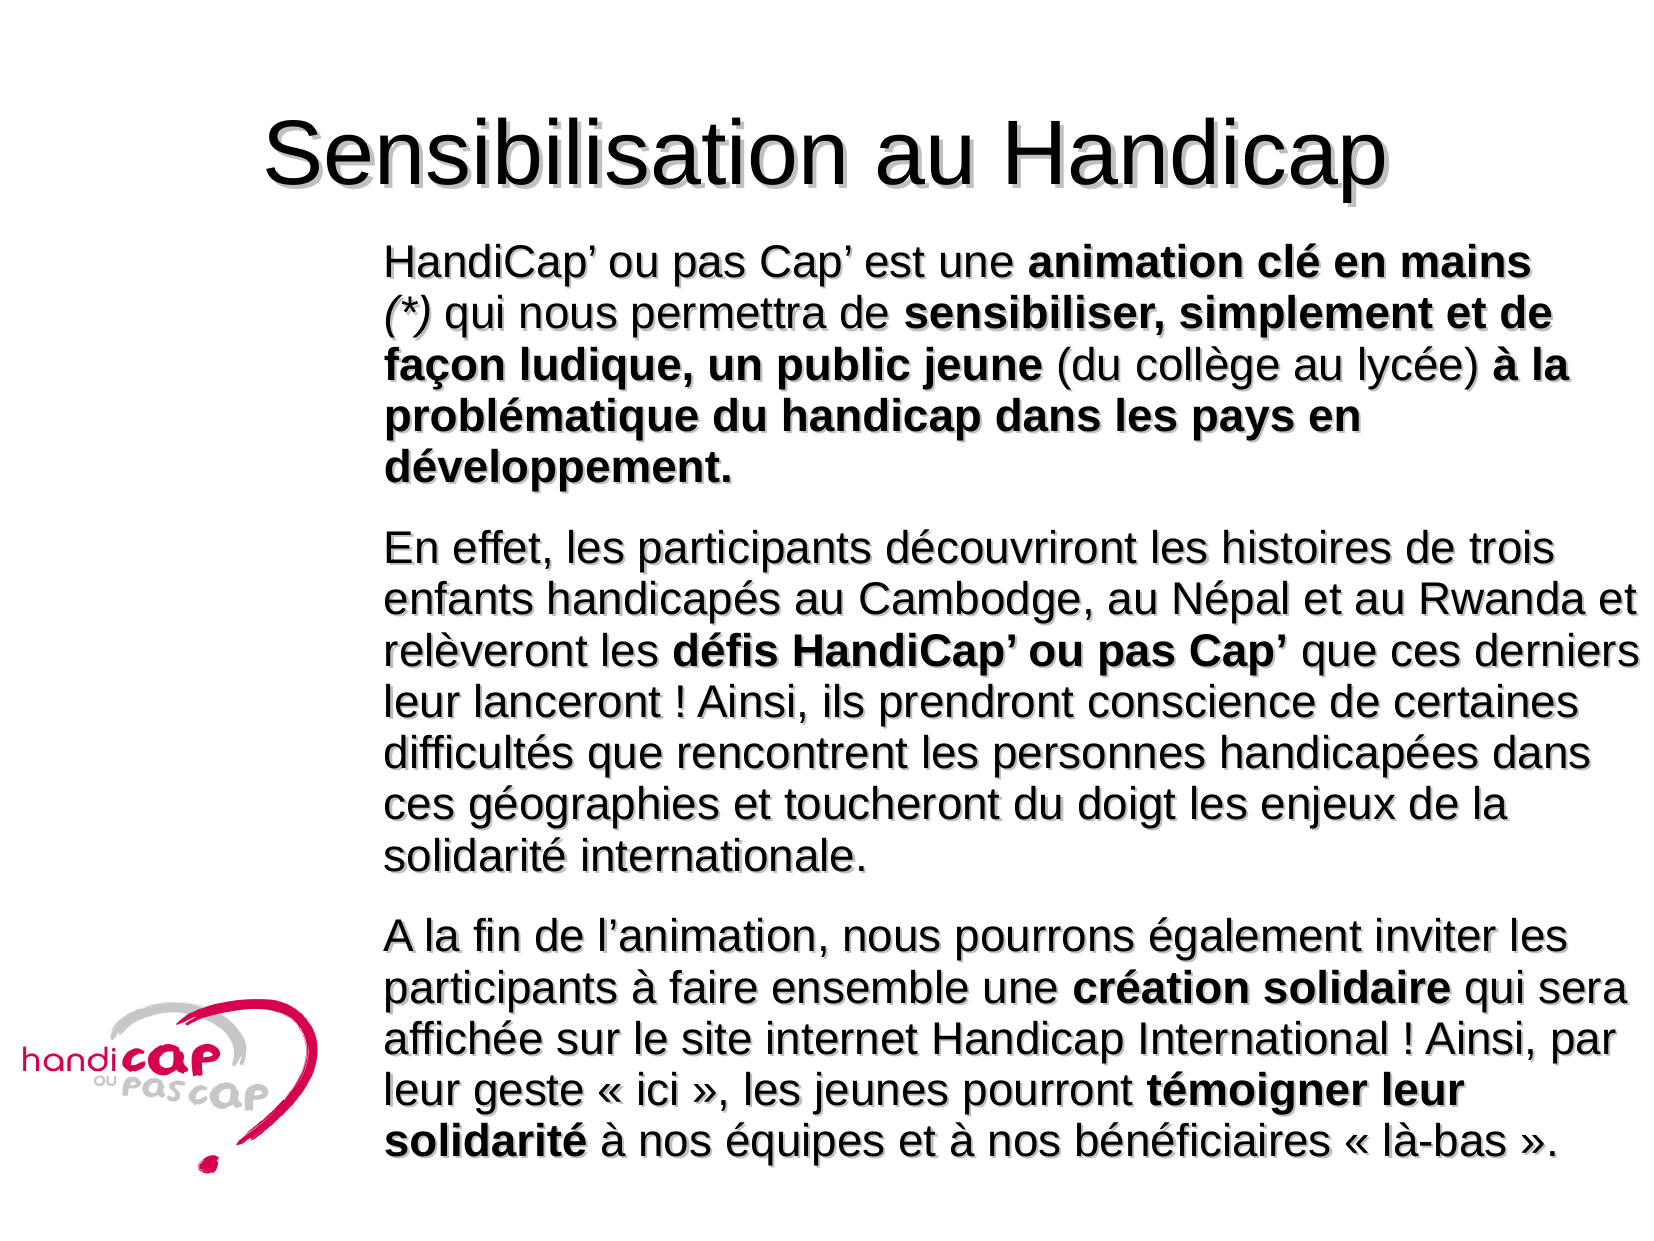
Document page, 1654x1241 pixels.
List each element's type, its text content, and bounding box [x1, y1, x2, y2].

title Sensibilisation au Handicap [82, 49, 1571, 257]
picture [0, 974, 361, 1203]
list HandiCap’ ou pas Cap’ est une animation clé en mains (*) qui nous permettra de sensibiliser, simplement et de façon ludique, un public jeune (du collège au lycée) à la problématique du handicap dans les pays en développement. En effet, les participants découvriront les histoires de trois enfants handicapés au Cambodge, au Népal et au Rwanda et relèveront les défis HandiCap’ ou pas Cap’ que ces derniers leur lanceront ! Ainsi, ils prendront conscience de certaines difficultés que rencontrent les personnes handicapées dans ces géographies et toucheront du doigt les enjeux de la solidarité internationale. A la fin de l’animation, nous pourrons également inviter les participants à faire ensemble une création solidaire qui sera affichée sur le site internet Handicap International ! Ainsi, par leur geste « ici », les jeunes pourront témoigner leur solidarité à nos équipes et à nos bénéficiaires « là-bas ». [383, 236, 1654, 1211]
